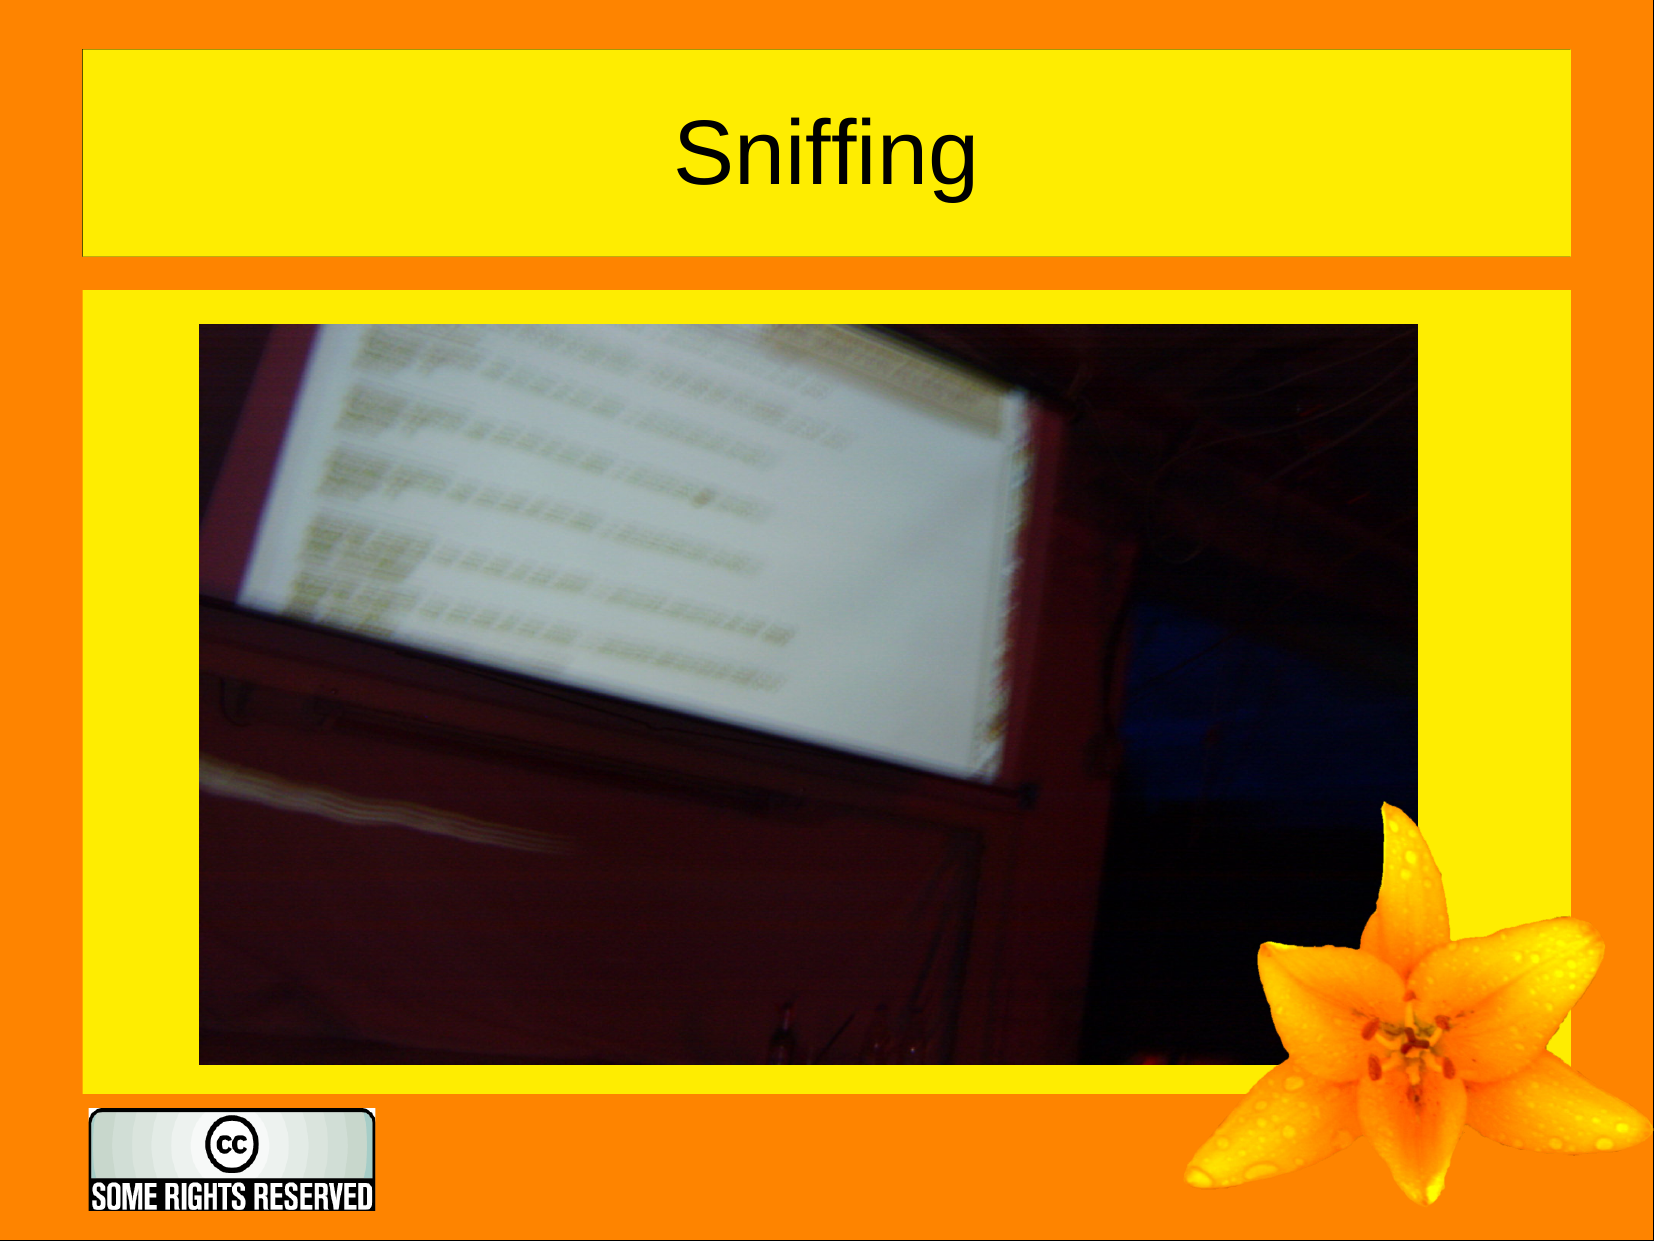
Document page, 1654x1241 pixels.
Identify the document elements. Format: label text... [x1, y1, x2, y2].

picture [88, 1108, 376, 1211]
picture [199, 324, 1654, 1241]
text_box [0, 0, 1654, 1241]
title Sniffing [82, 49, 1571, 257]
